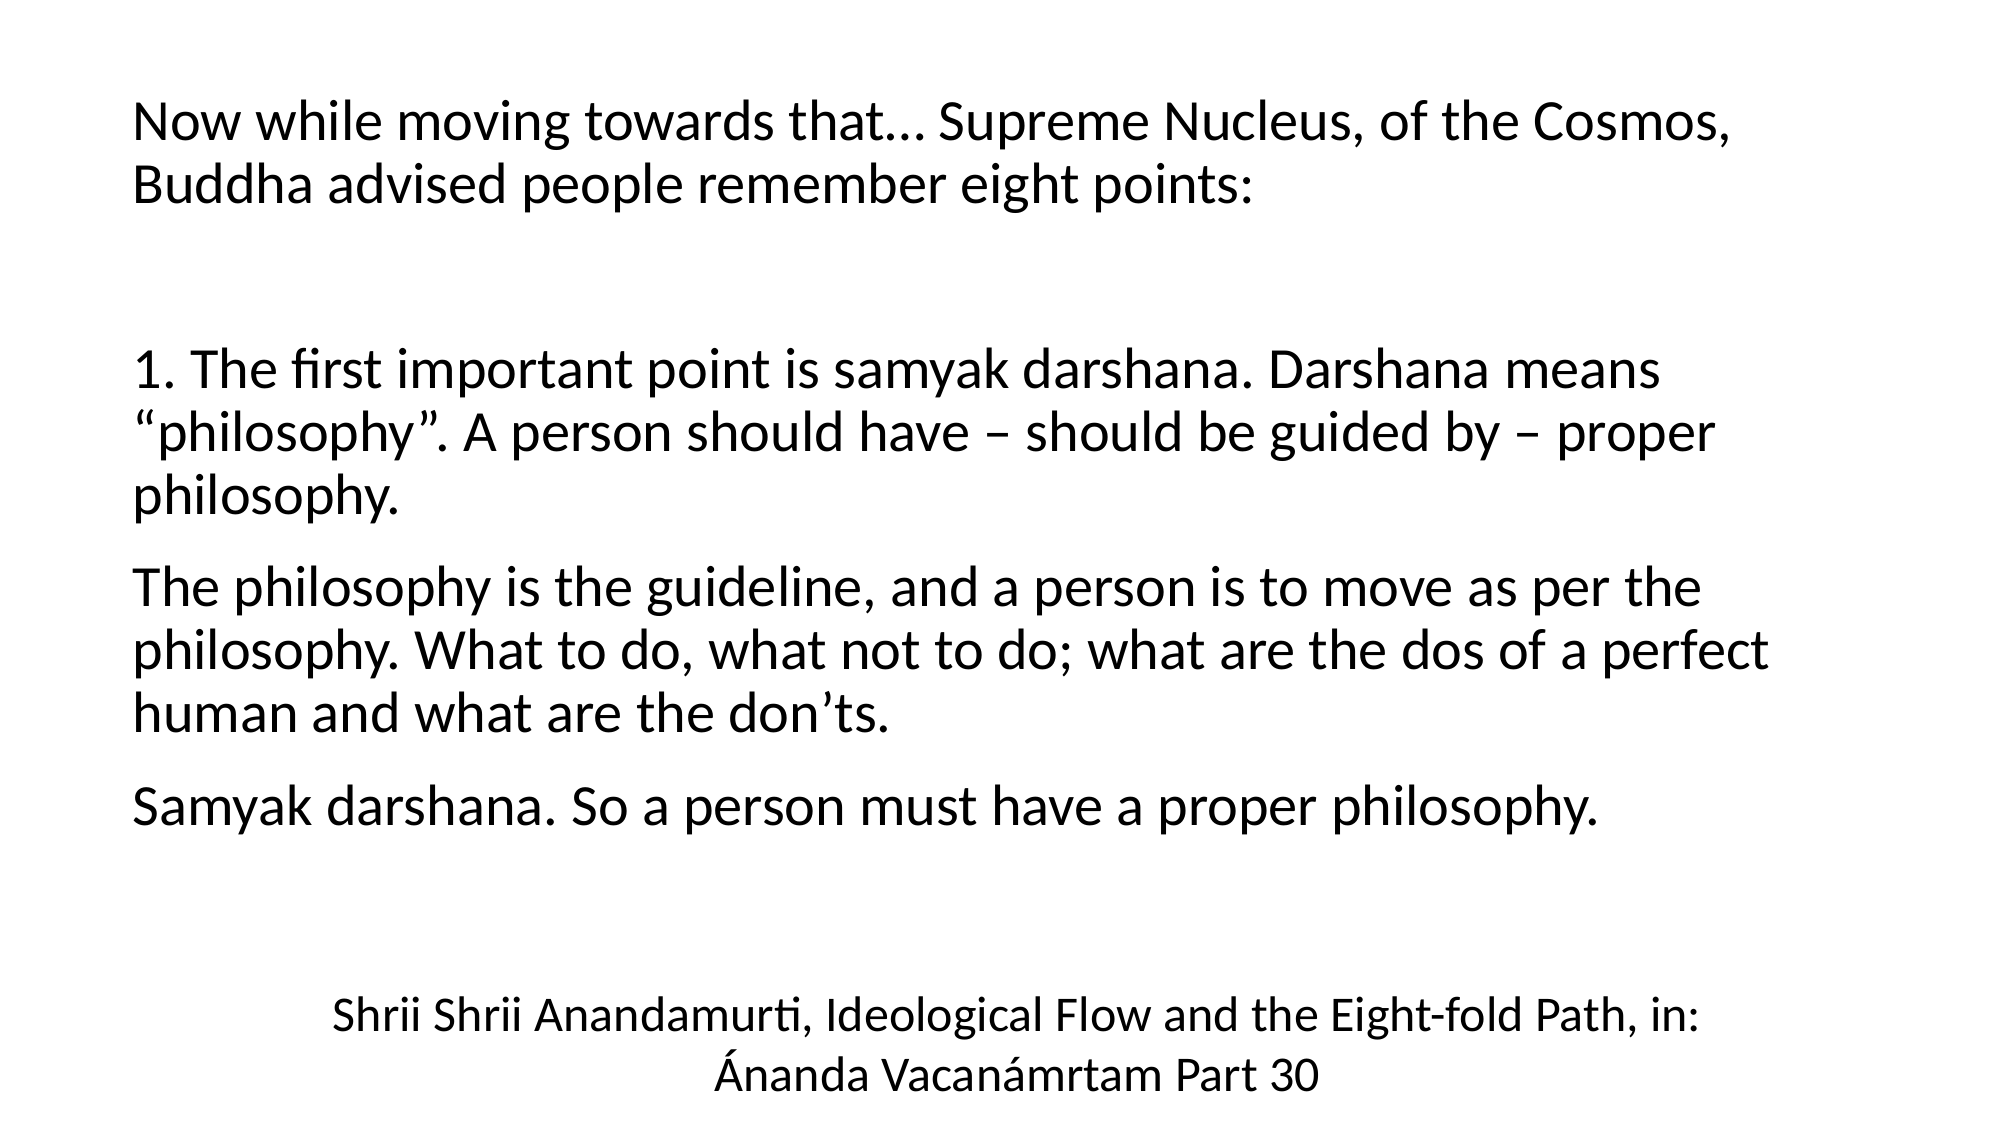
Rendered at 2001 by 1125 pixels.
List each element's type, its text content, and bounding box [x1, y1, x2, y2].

list Now while moving towards that… Supreme Nucleus, of the Cosmos, Buddha advised people remember eight points: 1. The first important point is samyak darshana. Darshana means “philosophy”. A person should have – should be guided by – proper philosophy. The philosophy is the guideline, and a person is to move as per the philosophy. What to do, what not to do; what are the dos of a perfect human and what are the don’ts. Samyak darshana. So a person must have a proper philosophy. [117, 82, 1843, 974]
text_box Shrii Shrii Anandamurti, Ideological Flow and the Eight-fold Path, in: Ánanda Vacanámrtam Part 30 [73, 974, 1962, 1109]
